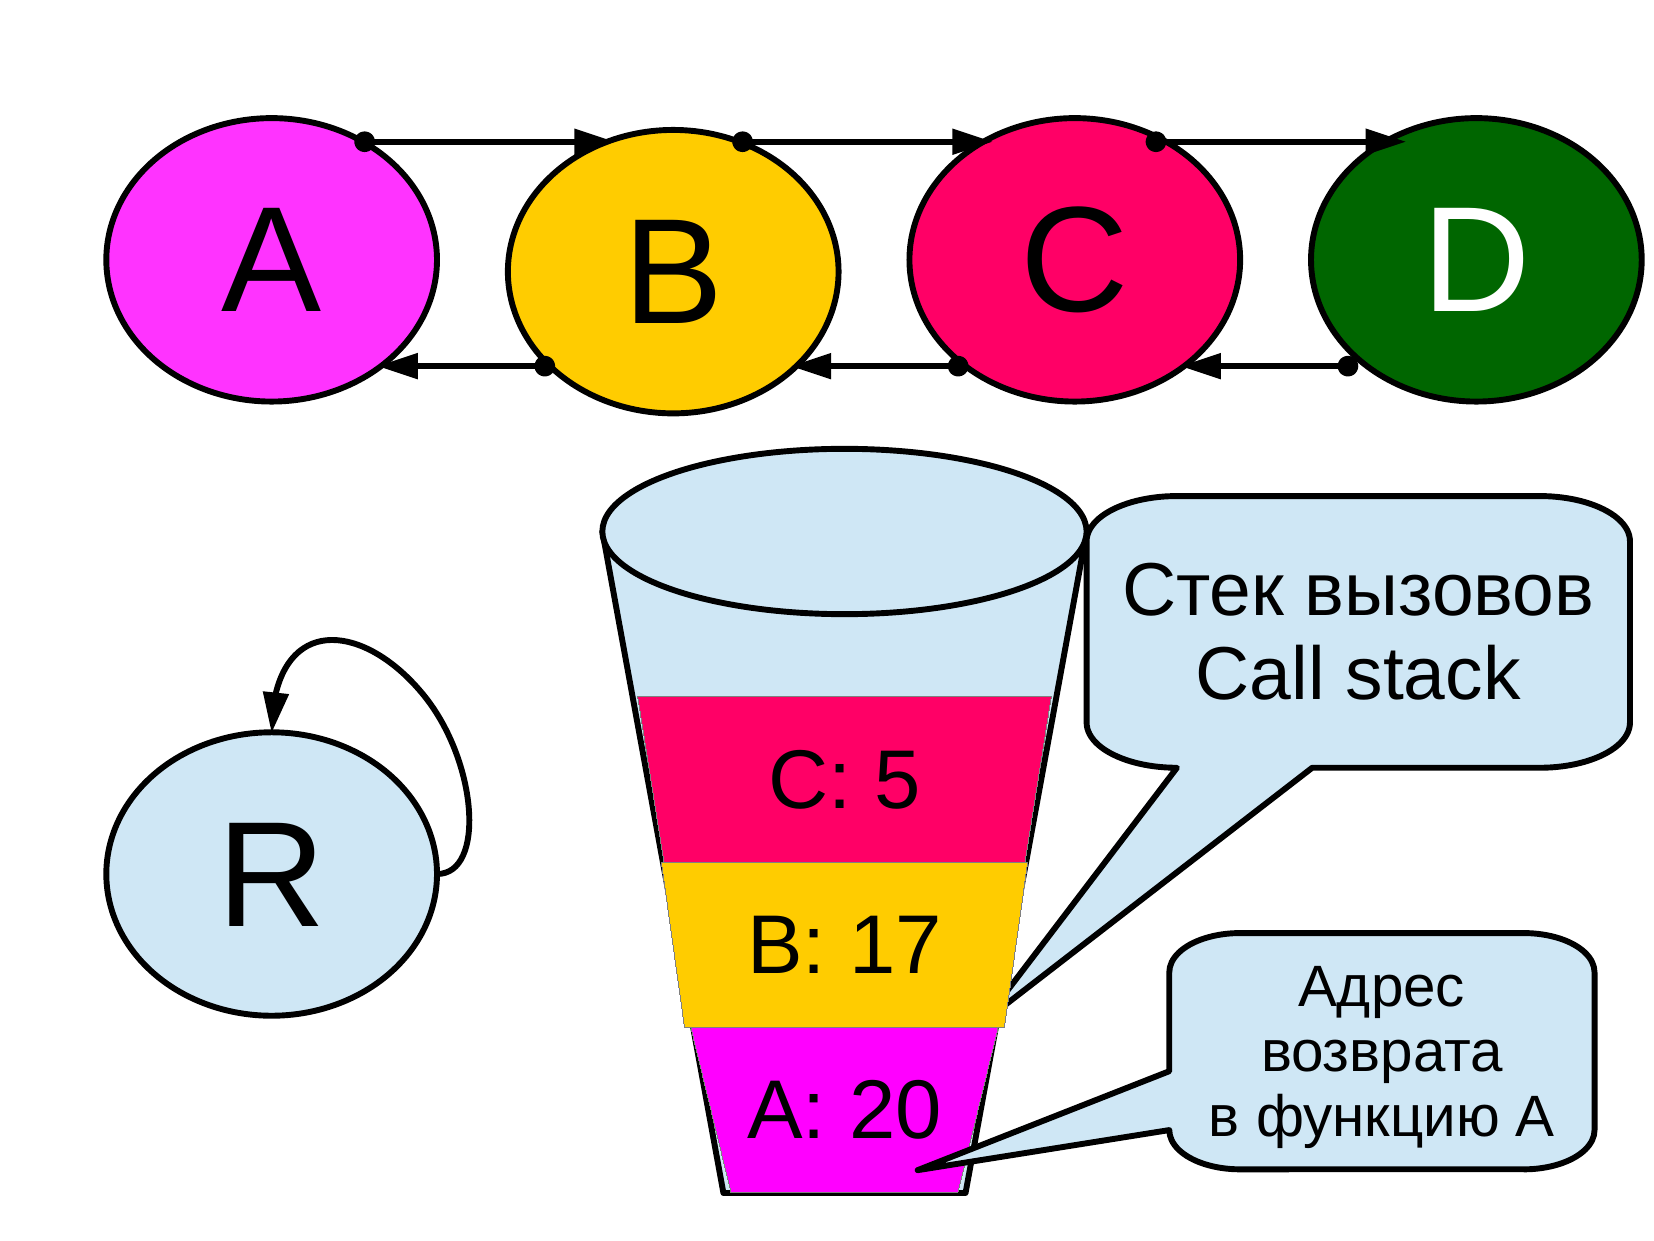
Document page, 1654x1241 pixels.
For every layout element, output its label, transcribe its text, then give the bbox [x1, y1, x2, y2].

text_box A [106, 118, 438, 402]
text_box Адрес возврата в функцию А [917, 933, 1595, 1171]
text_box C: 5 [637, 696, 1052, 863]
text_box [602, 448, 1087, 862]
text_box B [507, 129, 839, 414]
text_box R [106, 732, 437, 1016]
text_box Стек вызовов Call stack [1008, 496, 1630, 1003]
text_box B: 17 [661, 862, 1028, 1028]
text_box [702, 1078, 730, 1193]
text_box C [909, 118, 1241, 402]
text_box [958, 1162, 972, 1193]
text_box [969, 1078, 987, 1149]
text_box D [1311, 118, 1642, 402]
text_box A: 20 [691, 1028, 998, 1193]
